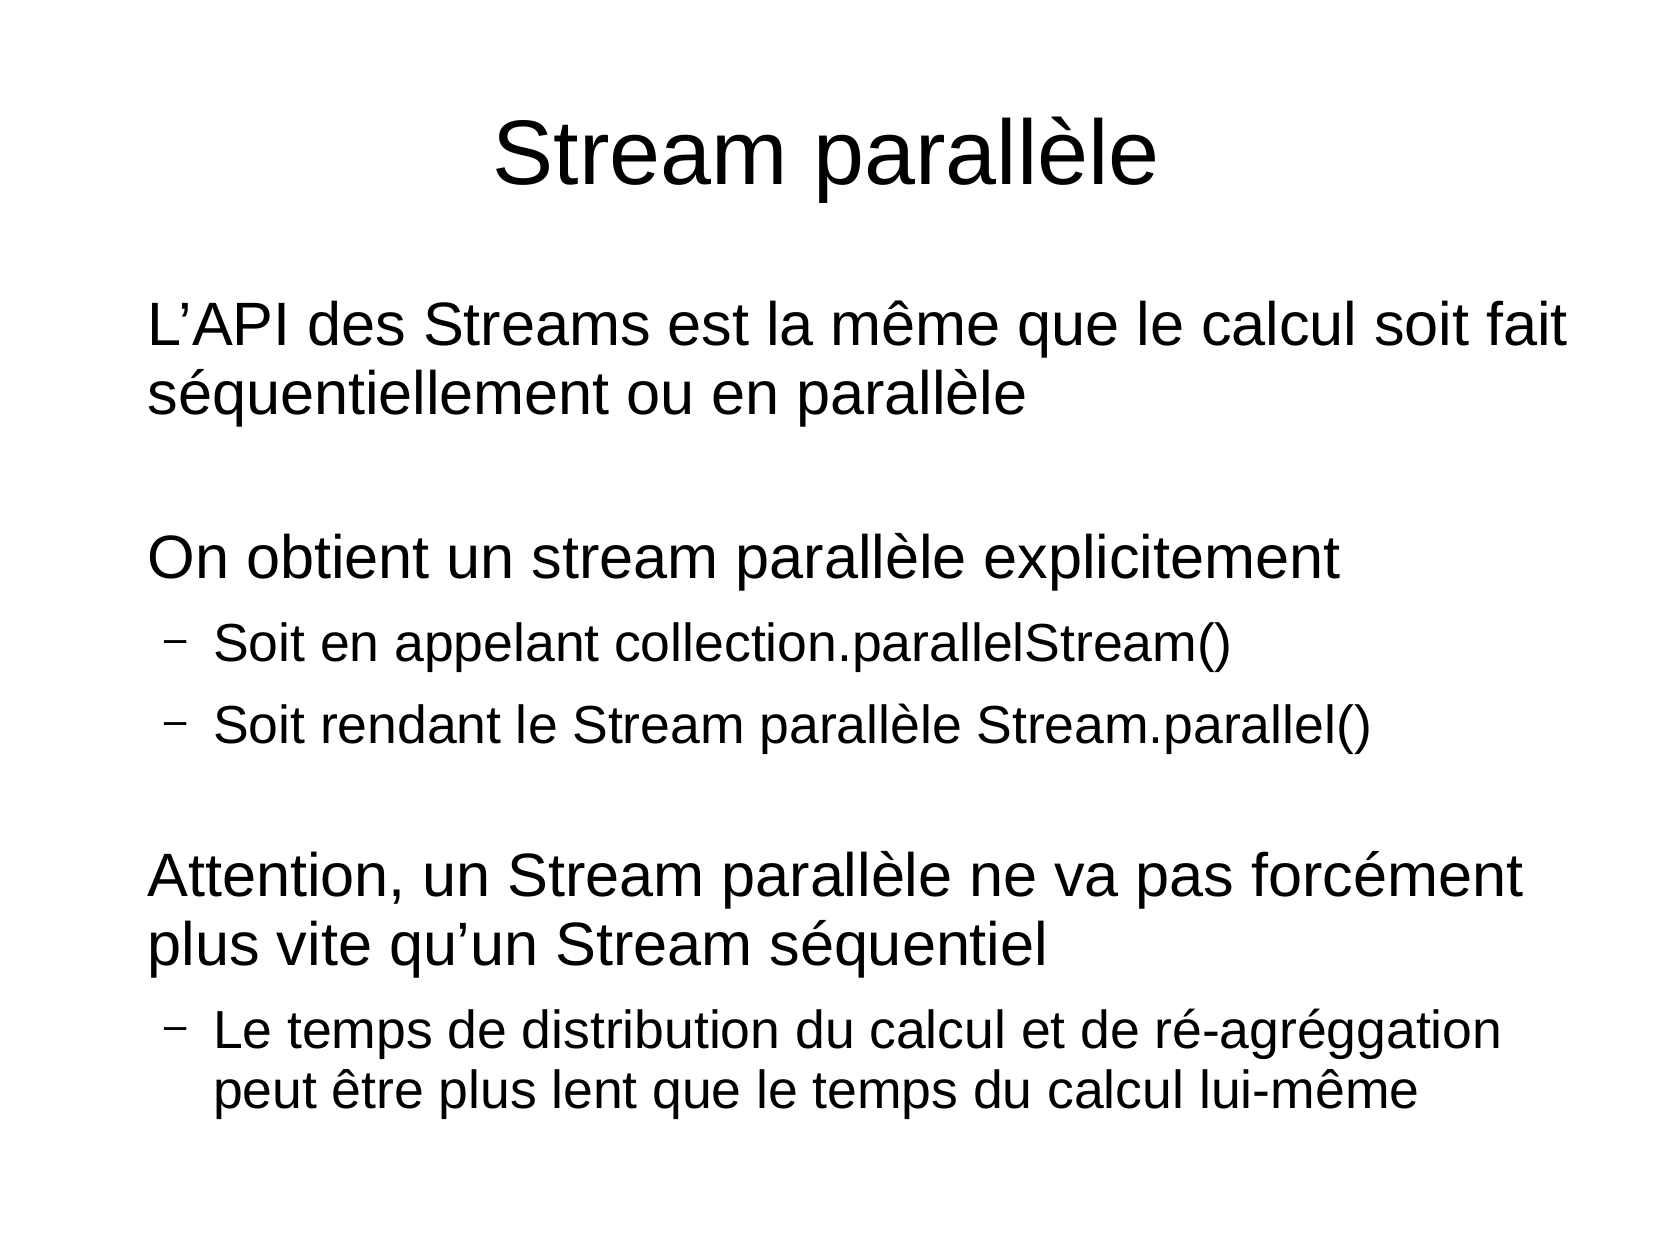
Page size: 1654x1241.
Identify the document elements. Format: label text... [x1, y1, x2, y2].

title Stream parallèle [82, 49, 1571, 257]
list L’API des Streams est la même que le calcul soit fait séquentiellement ou en parallèle On obtient un stream parallèle explicitement Soit en appelant collection.parallelStream() Soit rendant le Stream parallèle Stream.parallel() Attention, un Stream parallèle ne va pas forcément plus vite qu’un Stream séquentiel Le temps de distribution du calcul et de ré-agréggation peut être plus lent que le temps du calcul lui-même [82, 290, 1571, 1126]
